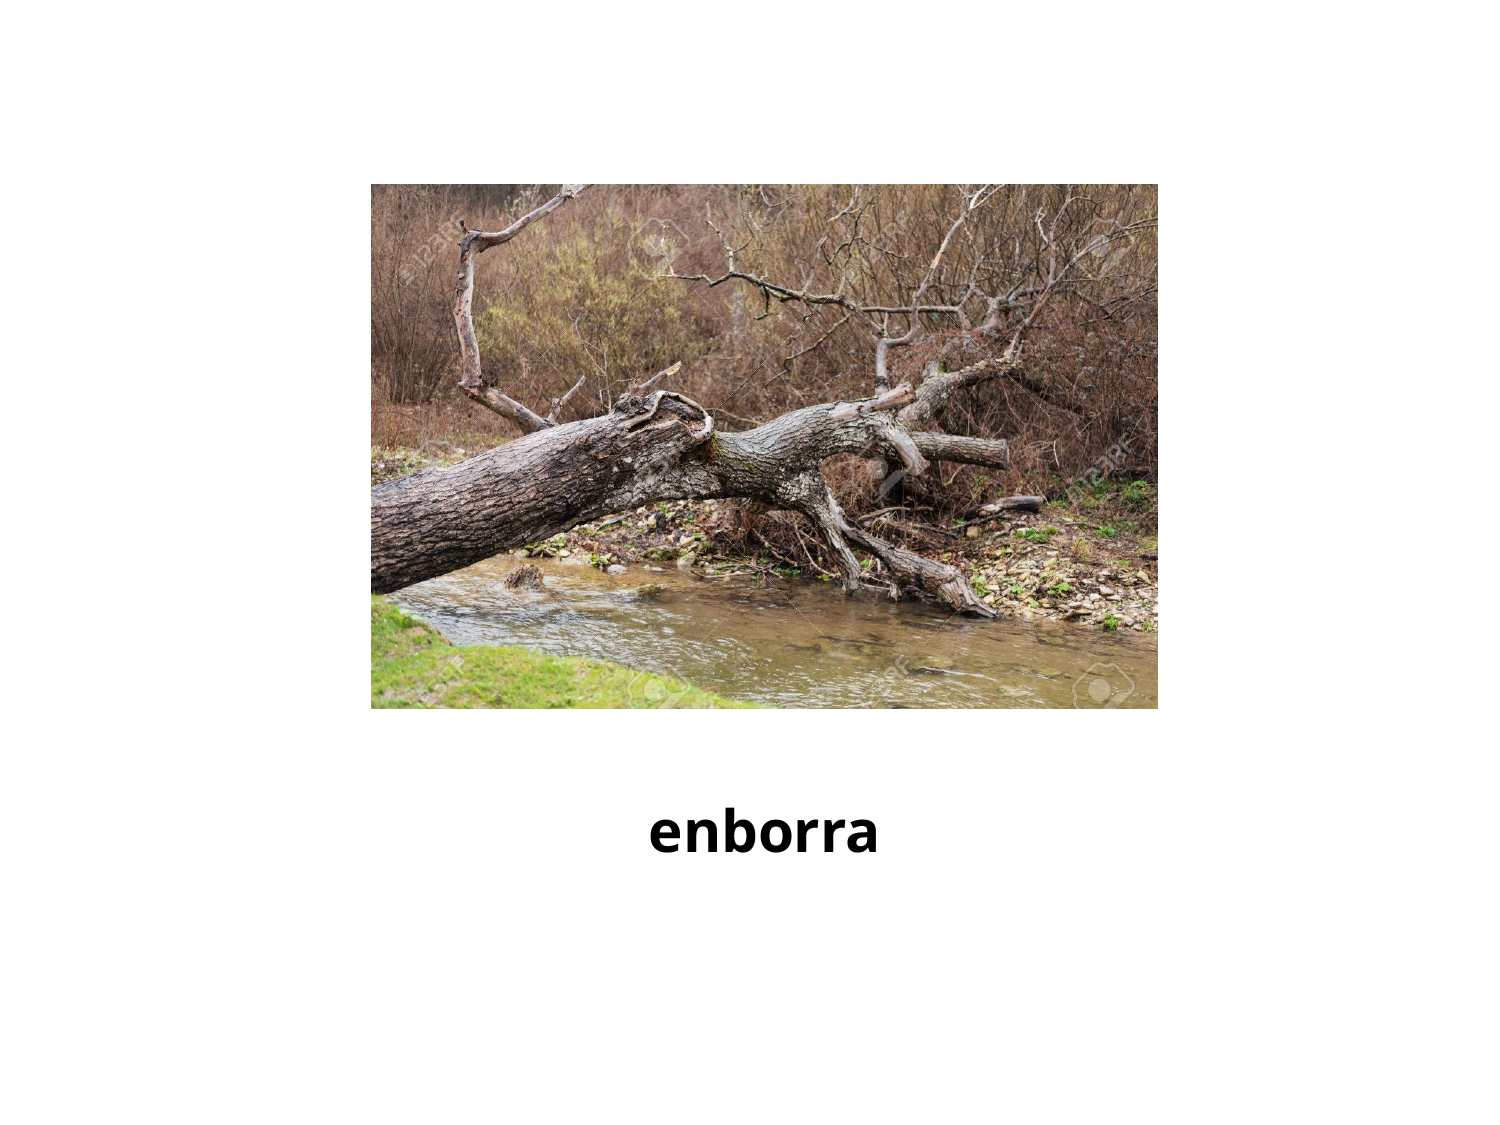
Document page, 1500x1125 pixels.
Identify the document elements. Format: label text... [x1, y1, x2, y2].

text_box enborra [371, 786, 1158, 872]
picture [371, 184, 1158, 709]
